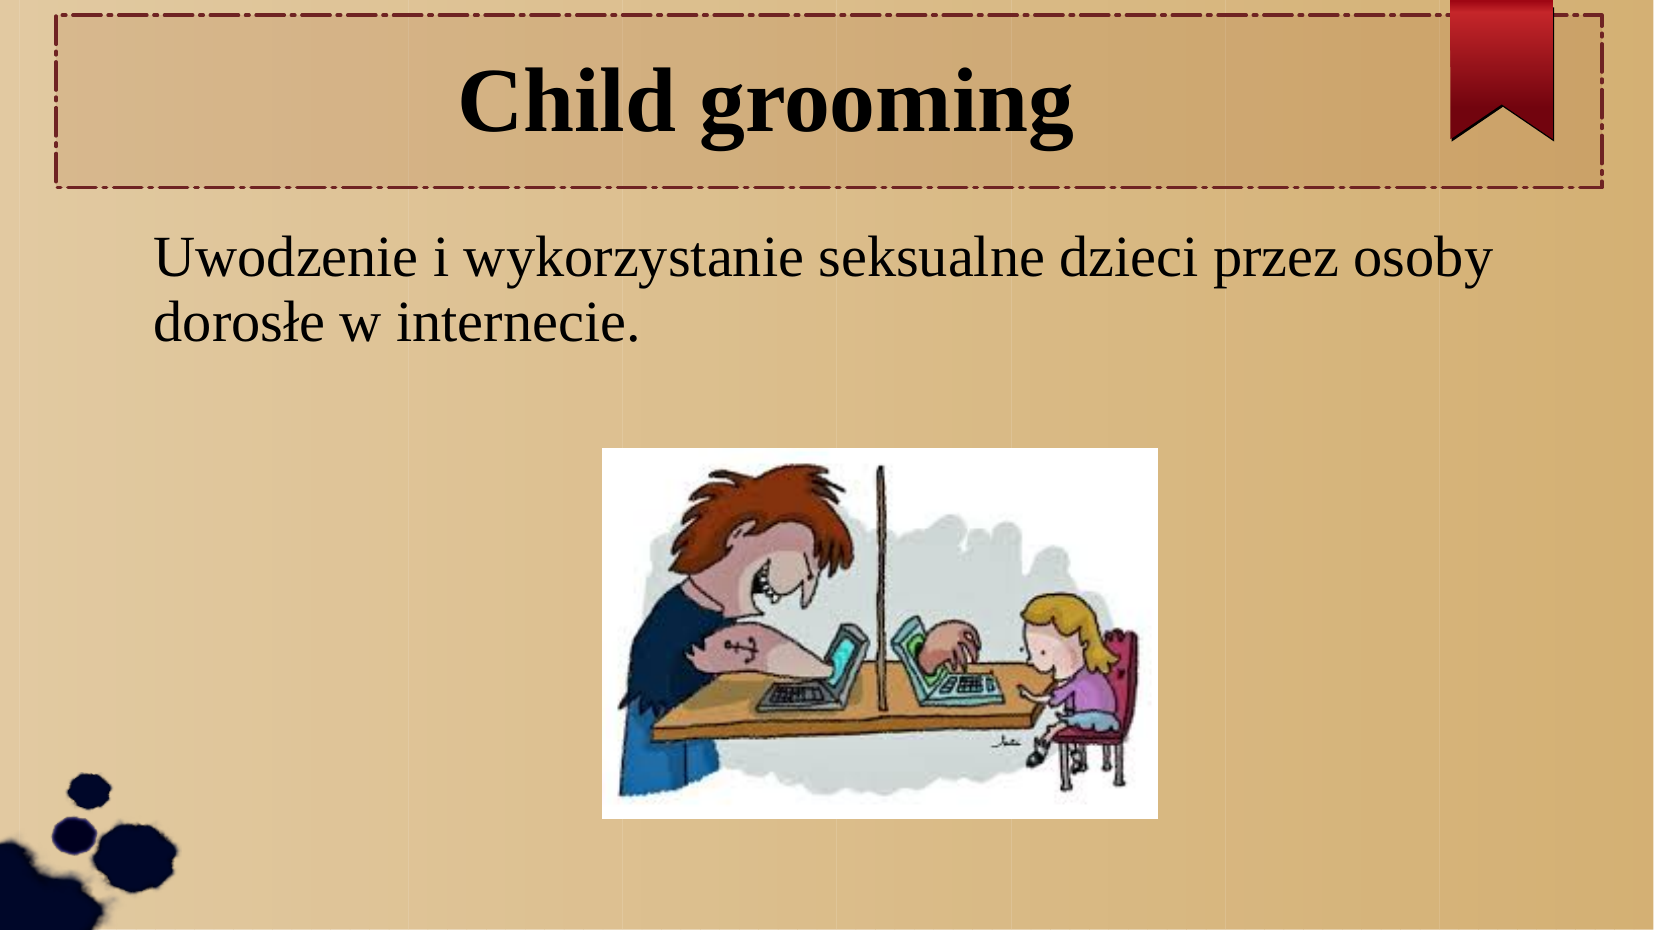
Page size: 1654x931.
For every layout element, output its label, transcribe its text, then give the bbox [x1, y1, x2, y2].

title Child grooming [59, 11, 1441, 186]
list Uwodzenie i wykorzystanie seksualne dzieci przez osoby dorosłe w internecie. [82, 331, 1571, 764]
text_box Uw [0, 186, 1654, 331]
picture [602, 448, 1158, 819]
